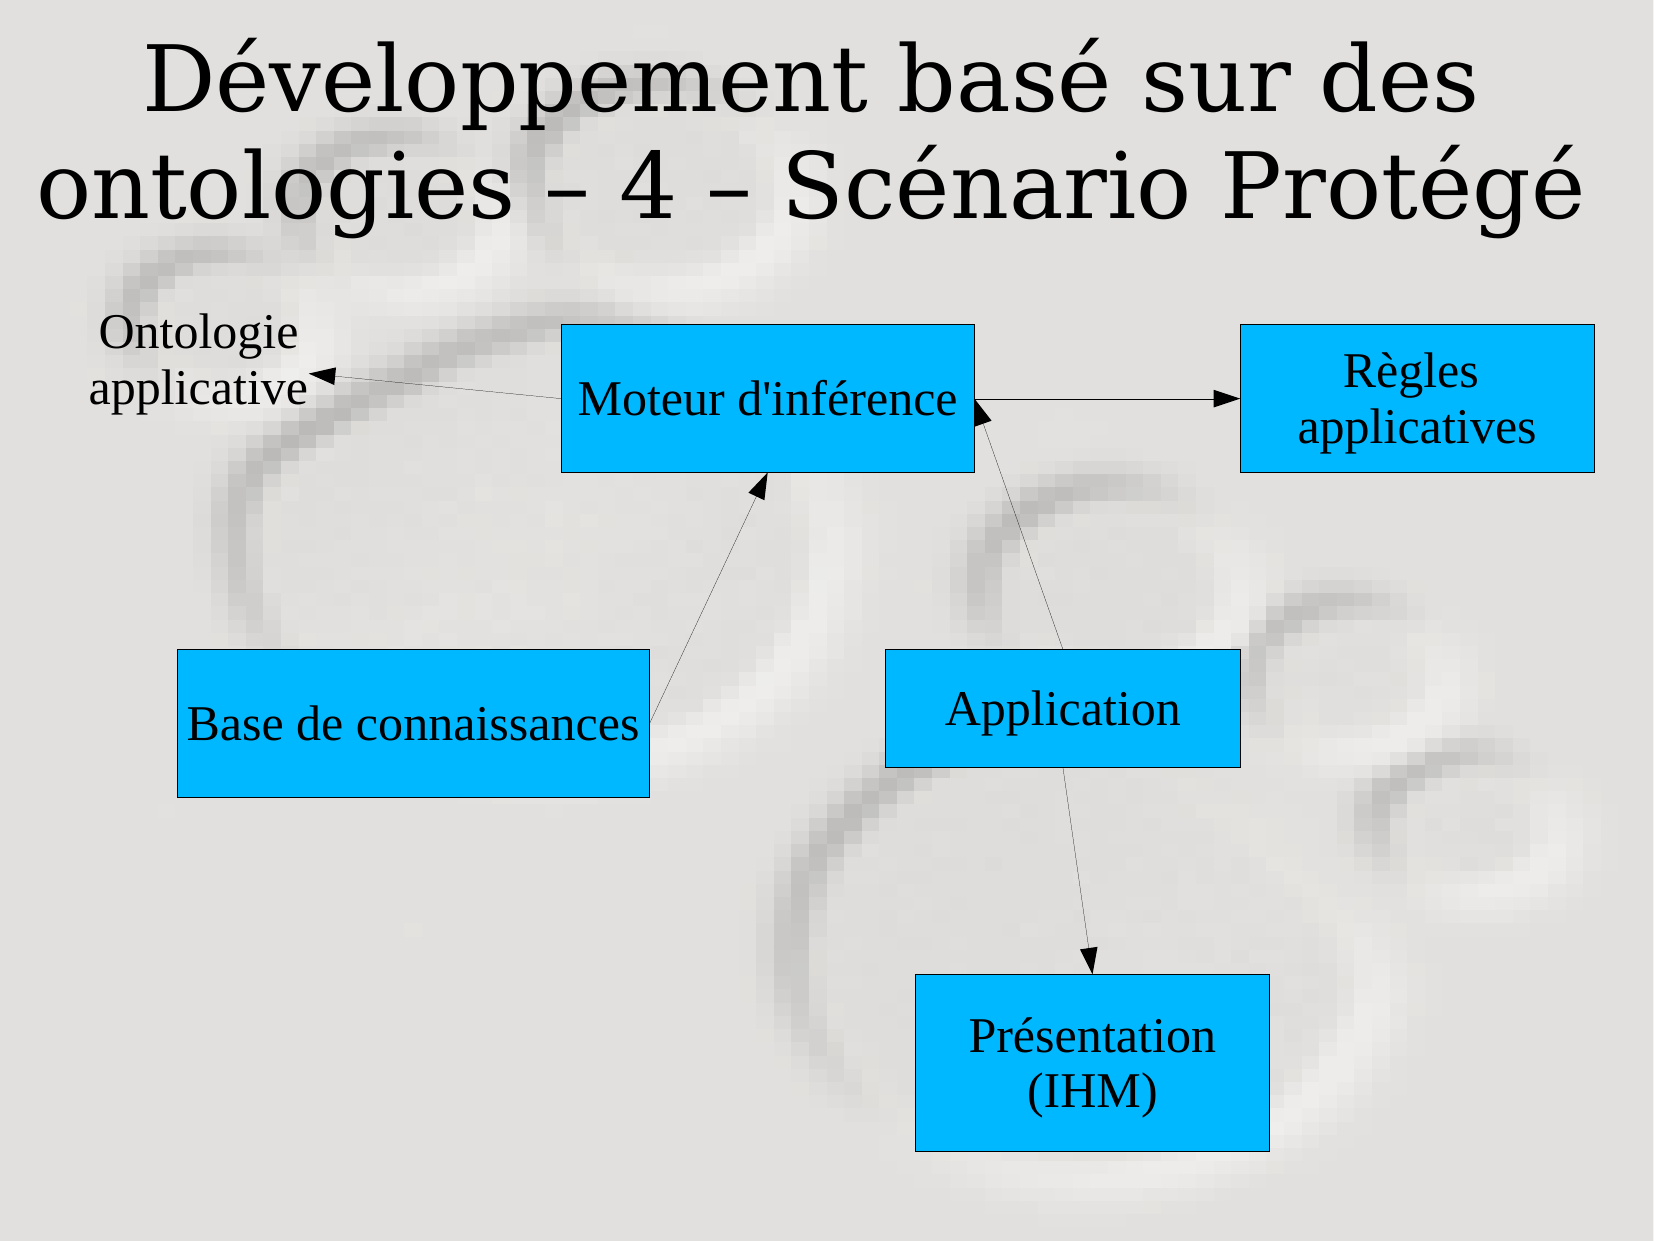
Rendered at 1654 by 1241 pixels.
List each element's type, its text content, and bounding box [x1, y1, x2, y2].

text_box Présentation (IHM) [915, 974, 1270, 1152]
picture [0, 0, 1654, 1241]
text_box Application [885, 649, 1241, 768]
text_box Moteur d'inférence [561, 324, 975, 473]
text_box Règles applicatives [1240, 324, 1595, 473]
title Développement basé sur des ontologies – 4 – Scénario Protégé [29, 26, 1595, 241]
text_box Base de connaissances [177, 649, 650, 798]
text_box Ontologie applicative [88, 304, 309, 443]
